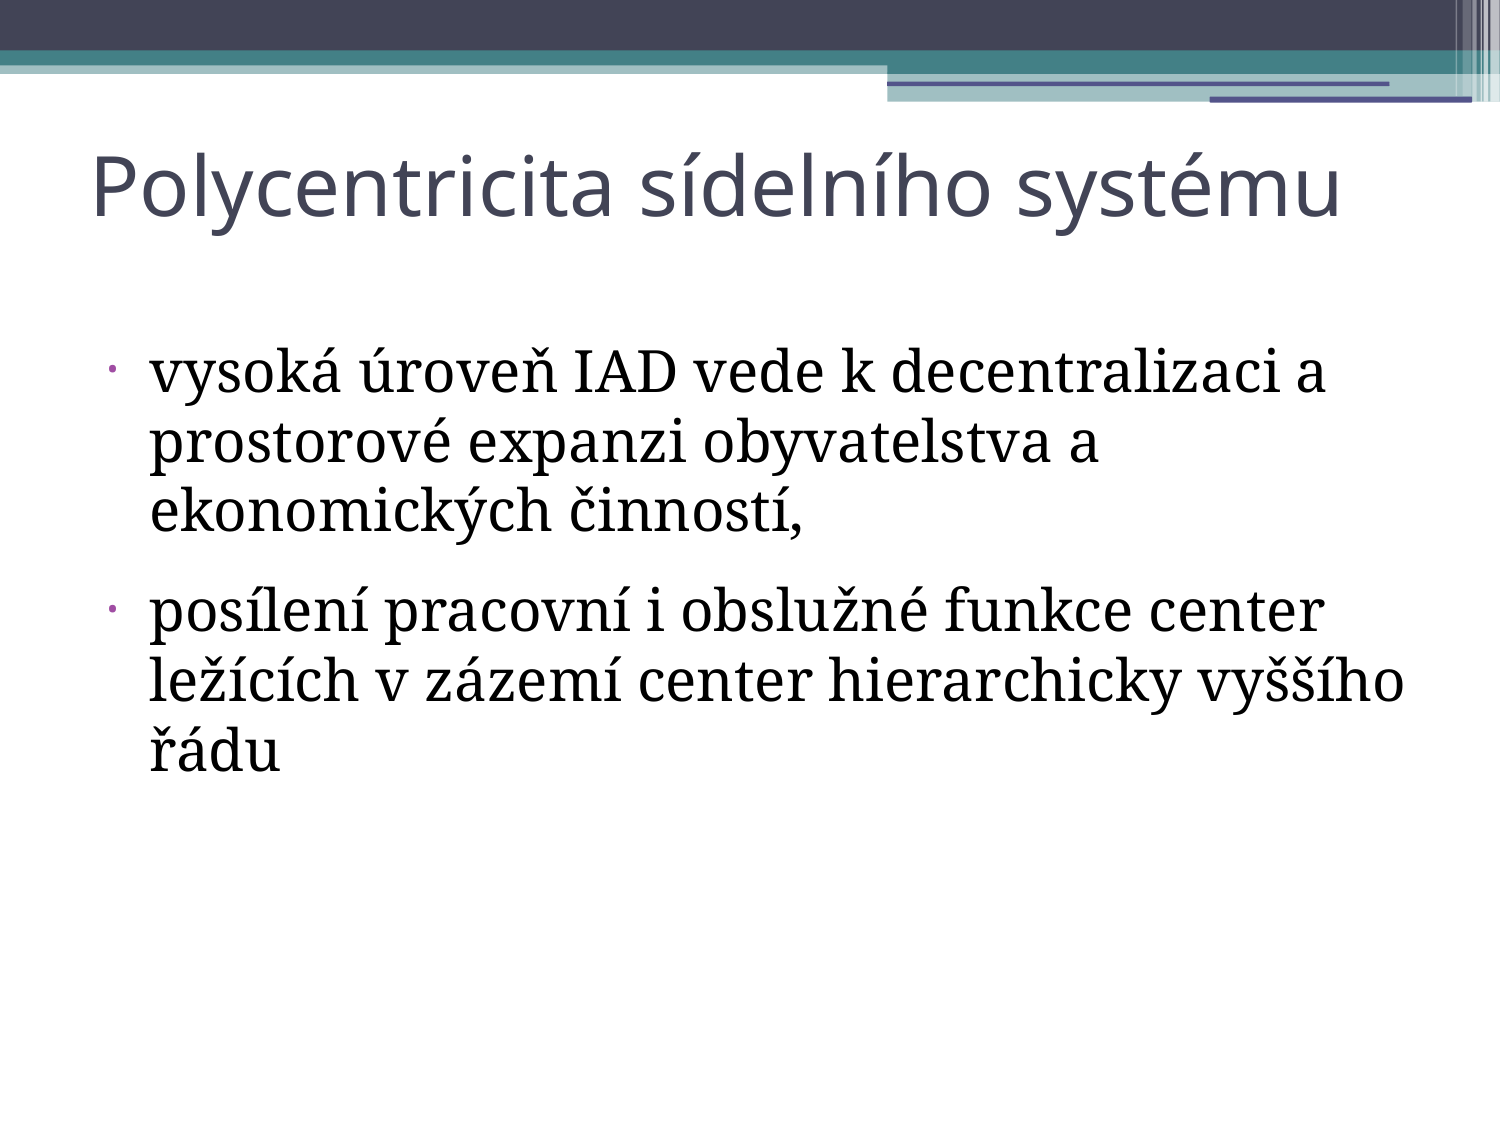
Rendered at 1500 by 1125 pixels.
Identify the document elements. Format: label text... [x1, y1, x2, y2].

title Polycentricita sídelního systému [75, 125, 1425, 326]
list vysoká úroveň IAD vede k decentralizaci a prostorové expanzi obyvatelstva a ekonomických činností, posílení pracovní i obslužné funkce center ležících v zázemí center hierarchicky vyššího řádu [75, 326, 1425, 1079]
